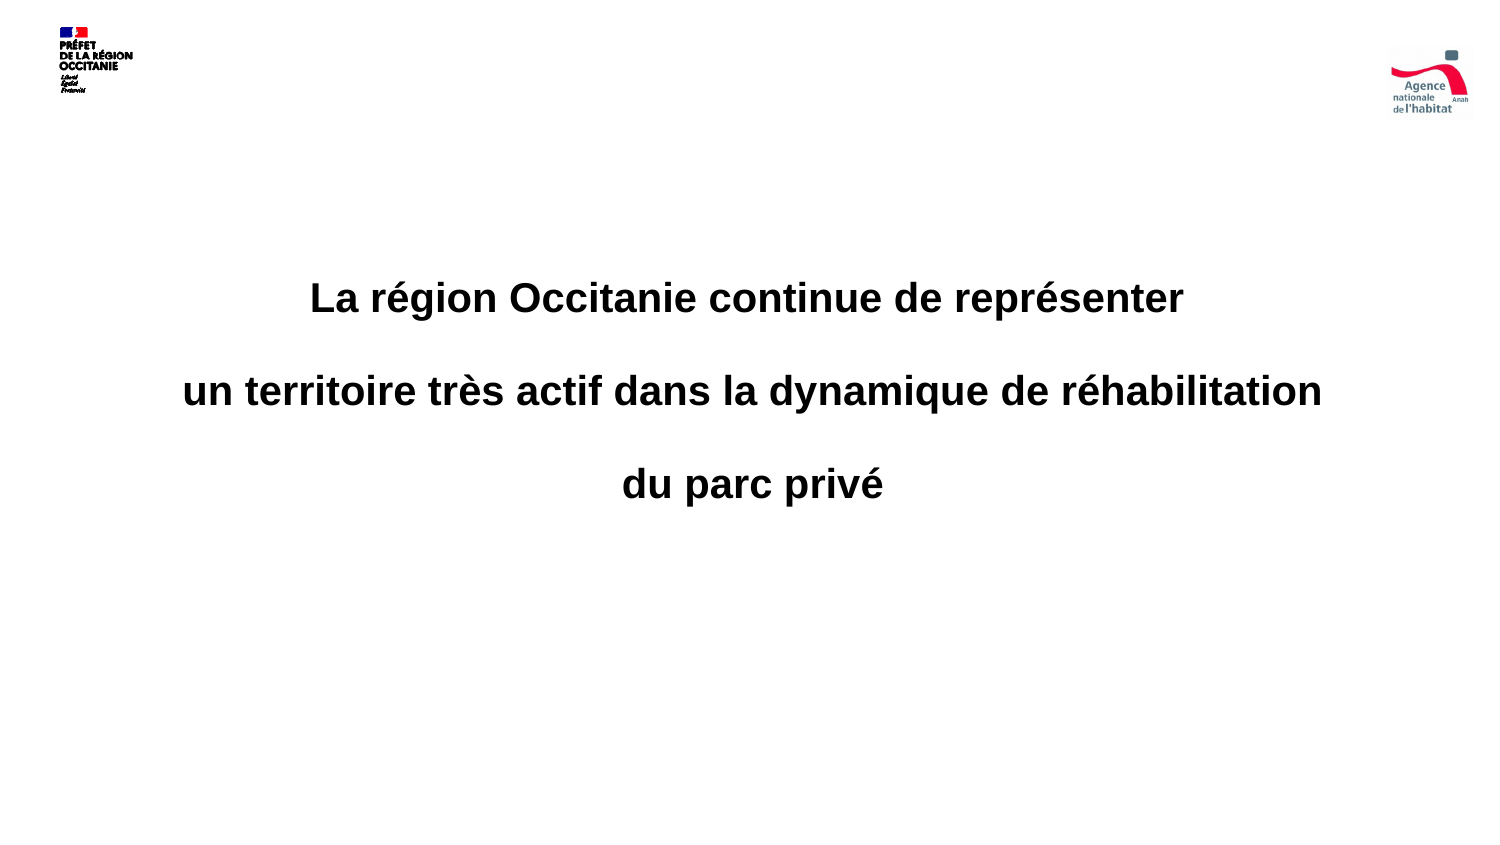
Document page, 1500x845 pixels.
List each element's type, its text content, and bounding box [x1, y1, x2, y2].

picture [1387, 46, 1473, 120]
text_box La région Occitanie continue de représenter un territoire très actif dans la dynamique de réhabilitation du parc privé [147, 267, 1359, 562]
picture [50, 17, 141, 101]
